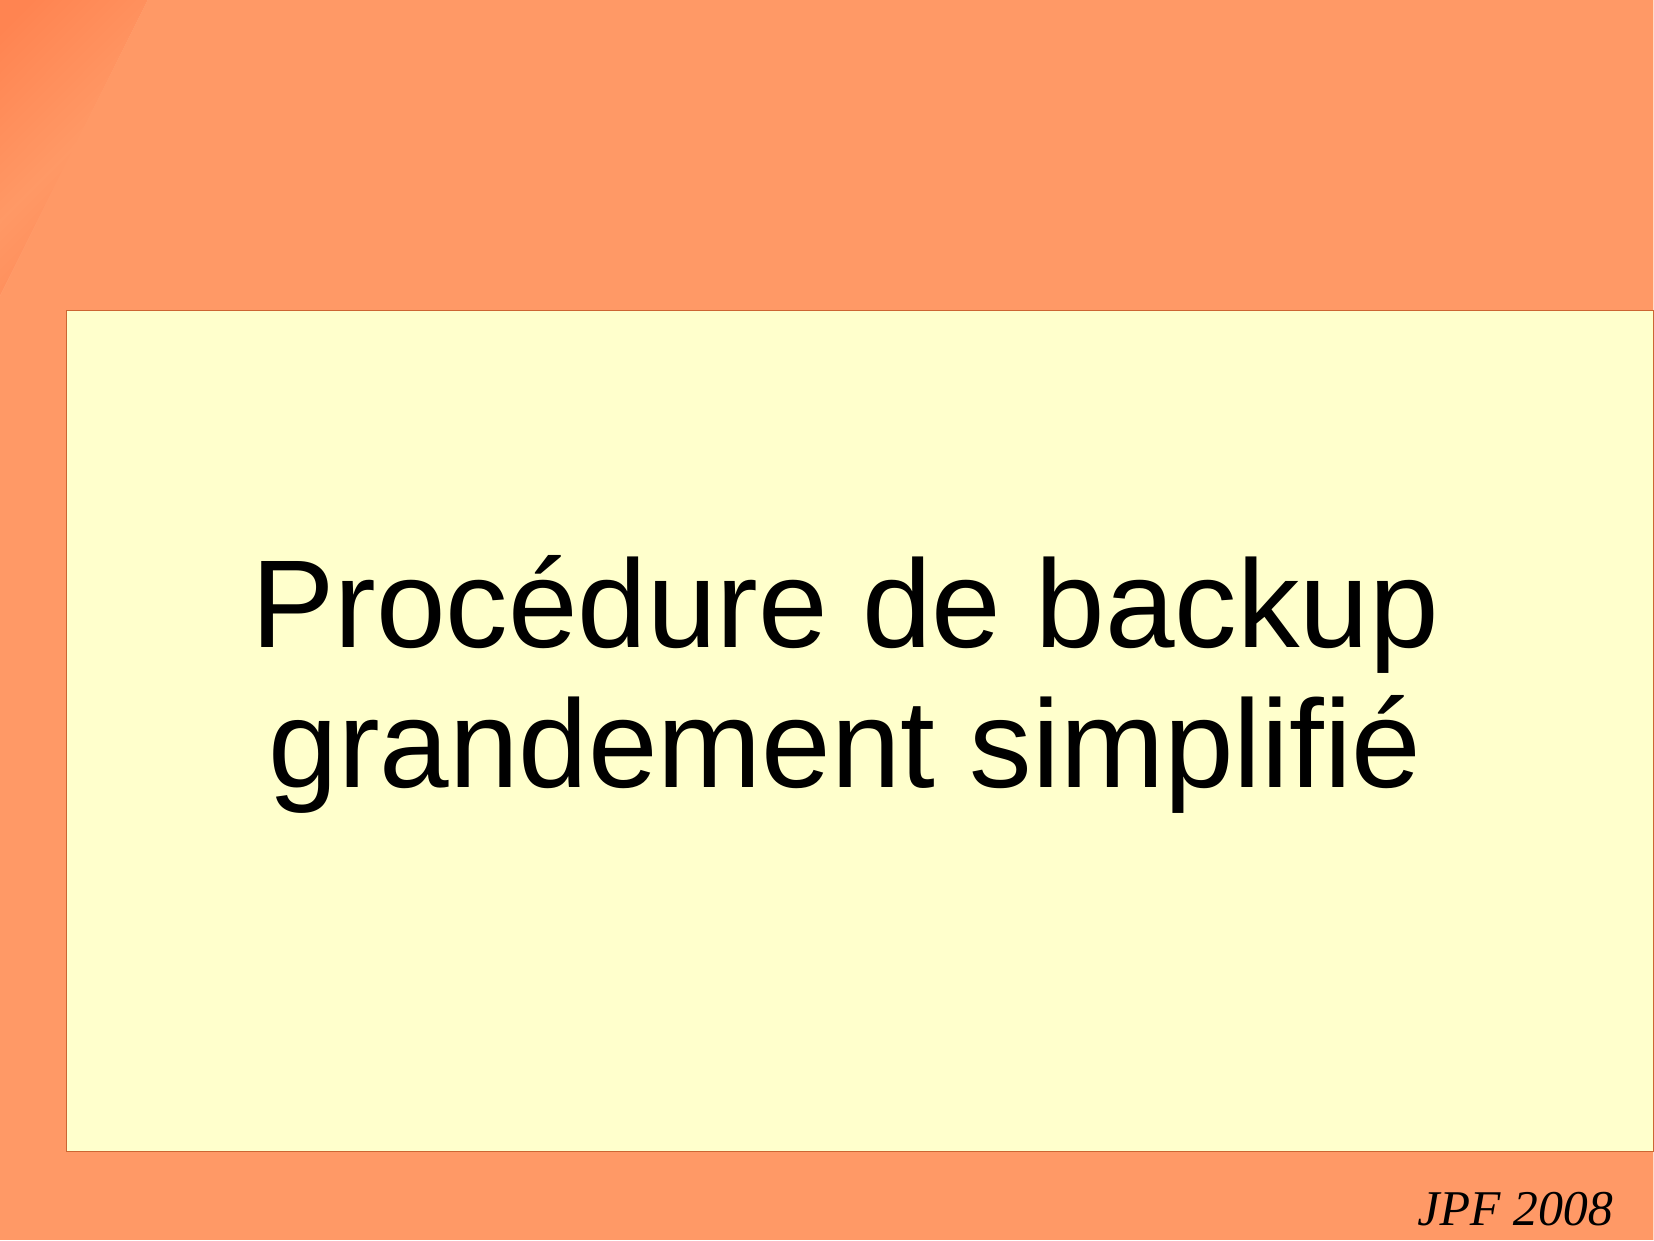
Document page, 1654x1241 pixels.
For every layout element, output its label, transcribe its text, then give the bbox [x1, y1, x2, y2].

subtitle Procédure de backup grandement simplifié [121, 344, 1534, 1004]
